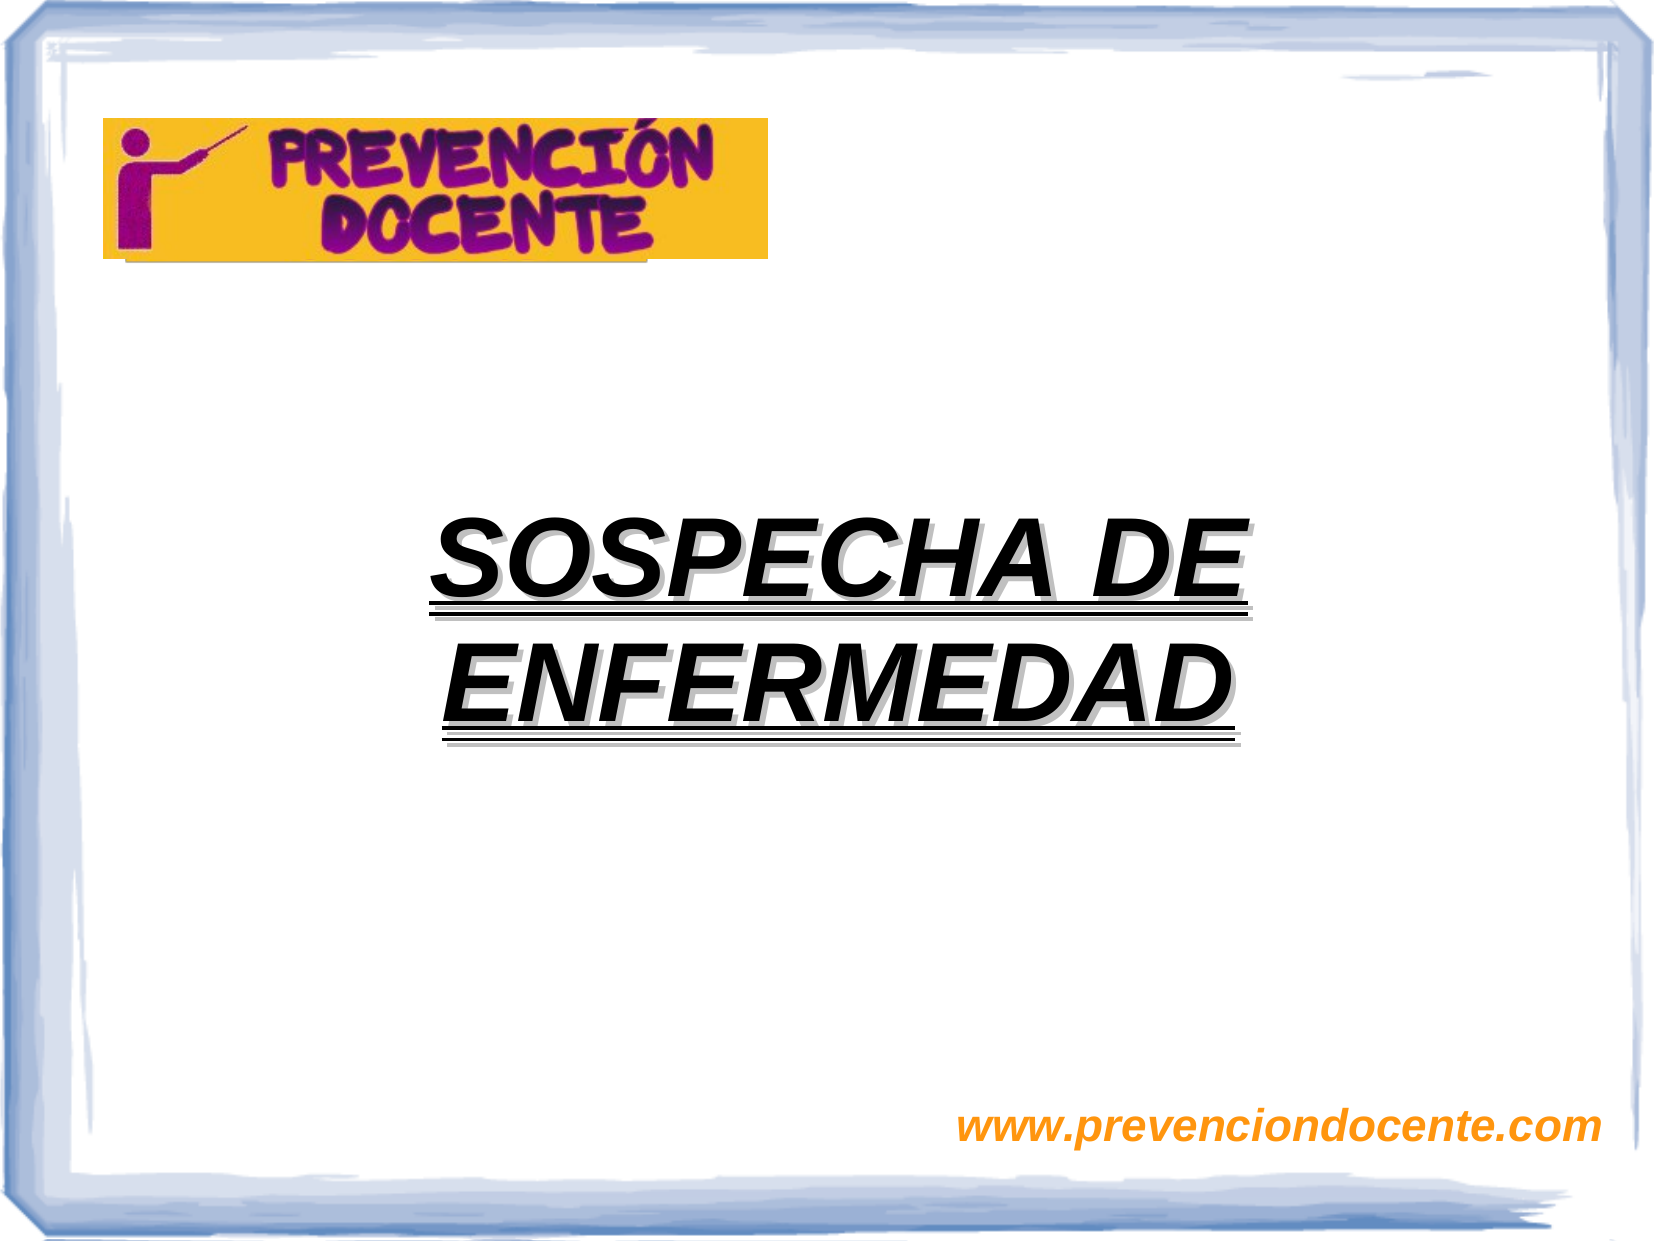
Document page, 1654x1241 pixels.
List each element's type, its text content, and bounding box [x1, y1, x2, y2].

text_box www.prevenciondocente.com [885, 1099, 1604, 1152]
picture [0, 0, 1654, 1241]
subtitle SOSPECHA DE ENFERMEDAD [112, 324, 1565, 916]
